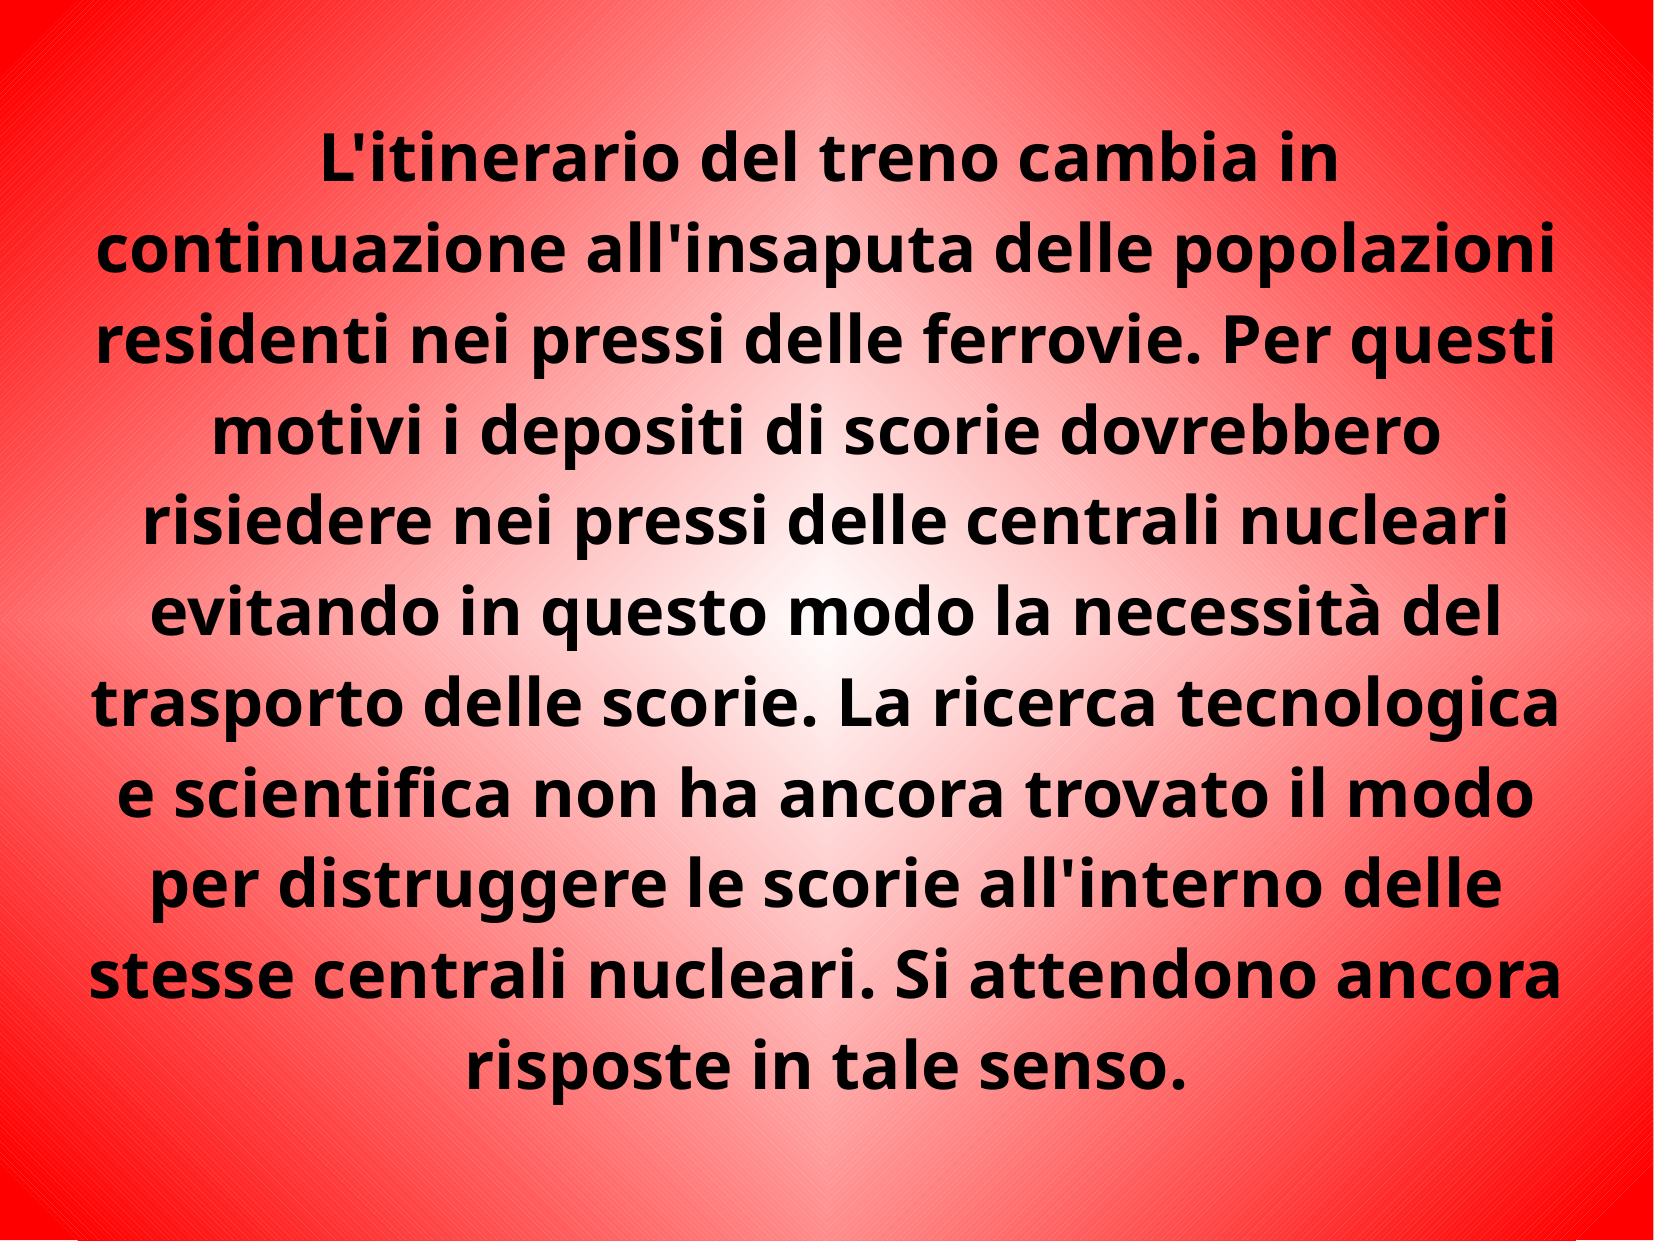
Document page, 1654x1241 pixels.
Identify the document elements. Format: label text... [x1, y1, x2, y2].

subtitle L'itinerario del treno cambia in continuazione all'insaputa delle popolazioni residenti nei pressi delle ferrovie. Per questi motivi i depositi di scorie dovrebbero risiedere nei pressi delle centrali nucleari evitando in questo modo la necessità del trasporto delle scorie. La ricerca tecnologica e scientifica non ha ancora trovato il modo per distruggere le scorie all'interno delle stesse centrali nucleari. Si attendono ancora risposte in tale senso. [82, 98, 1571, 1122]
